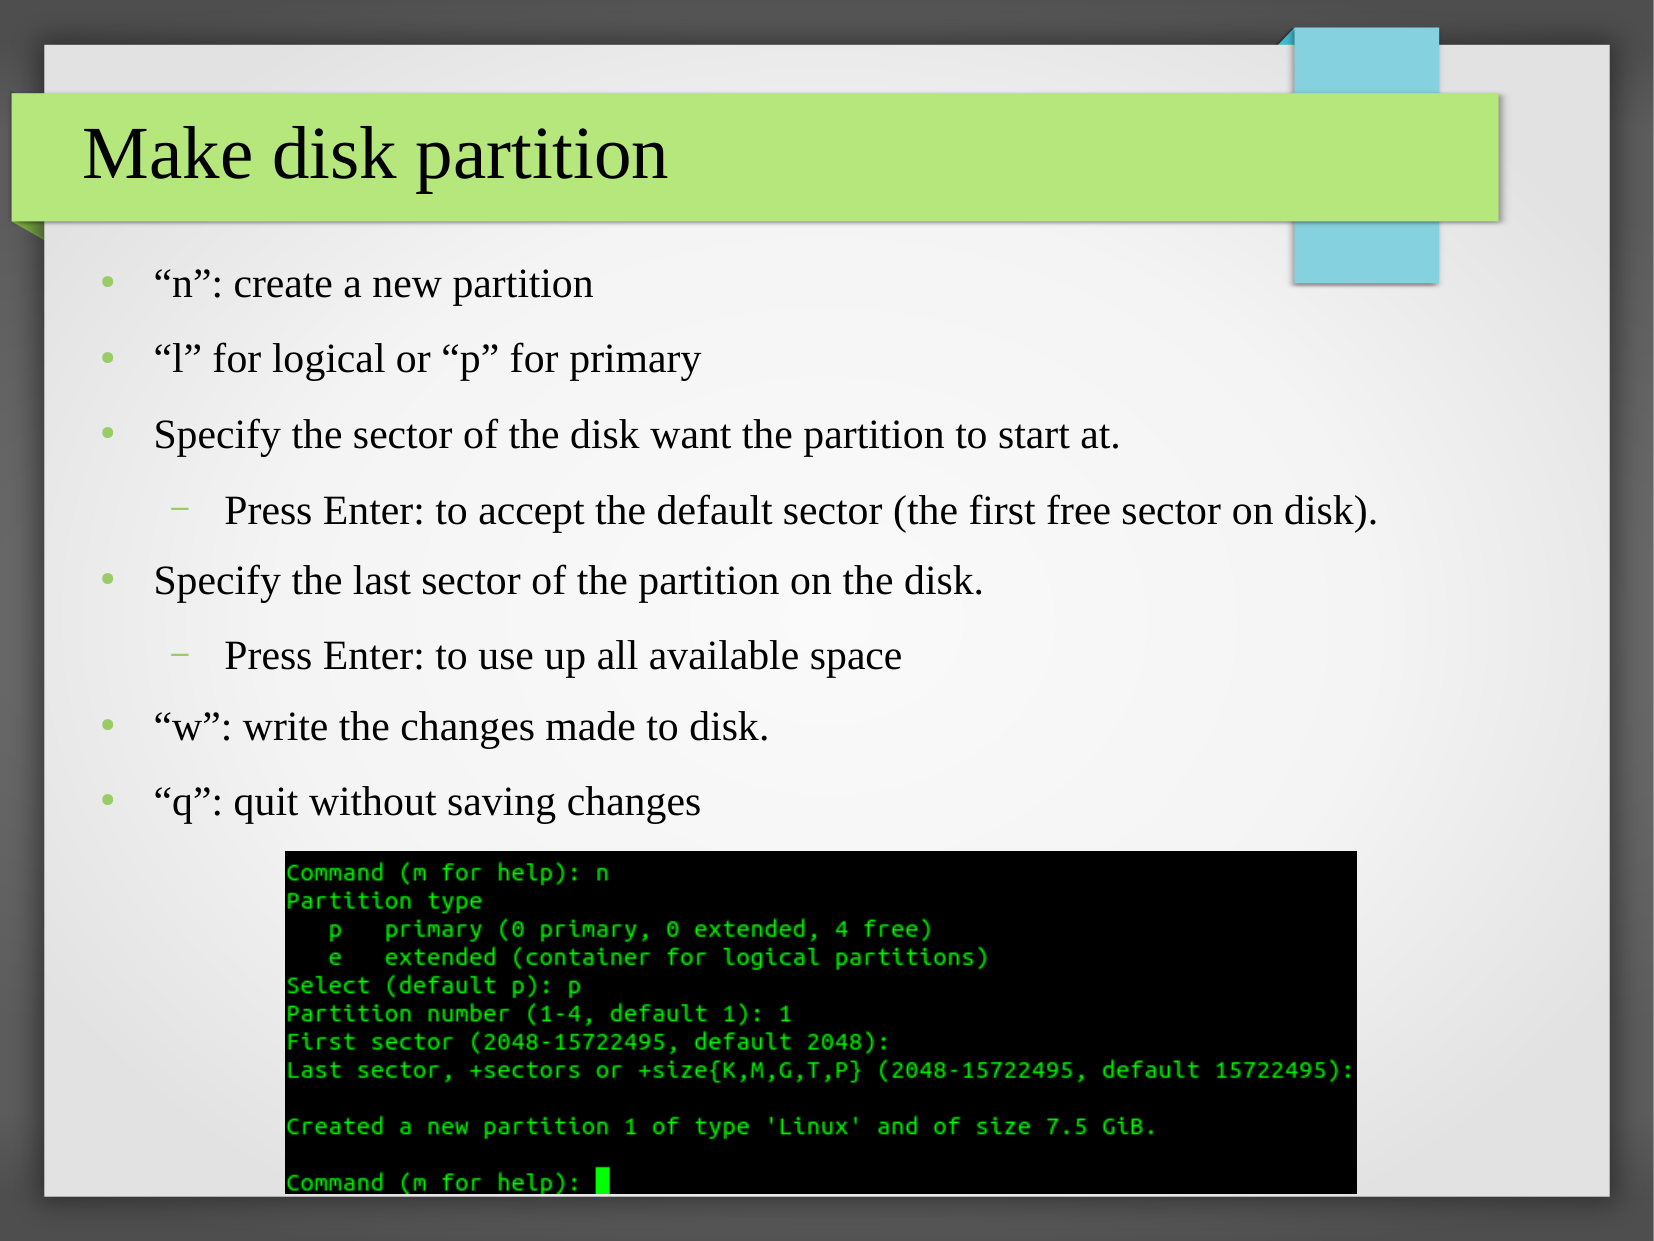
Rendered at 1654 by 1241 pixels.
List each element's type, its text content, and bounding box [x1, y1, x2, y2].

picture [0, 0, 1654, 1241]
title Make disk partition [82, 94, 1264, 213]
list “n”: create a new partition “l” for logical or “p” for primary Specify the sector of the disk want the partition to start at. Press Enter: to accept the default sector (the first free sector on disk). Specify the last sector of the partition on the disk. Press Enter: to use up all available space “w”: write the changes made to disk. “q”: quit without saving changes [82, 259, 1571, 980]
